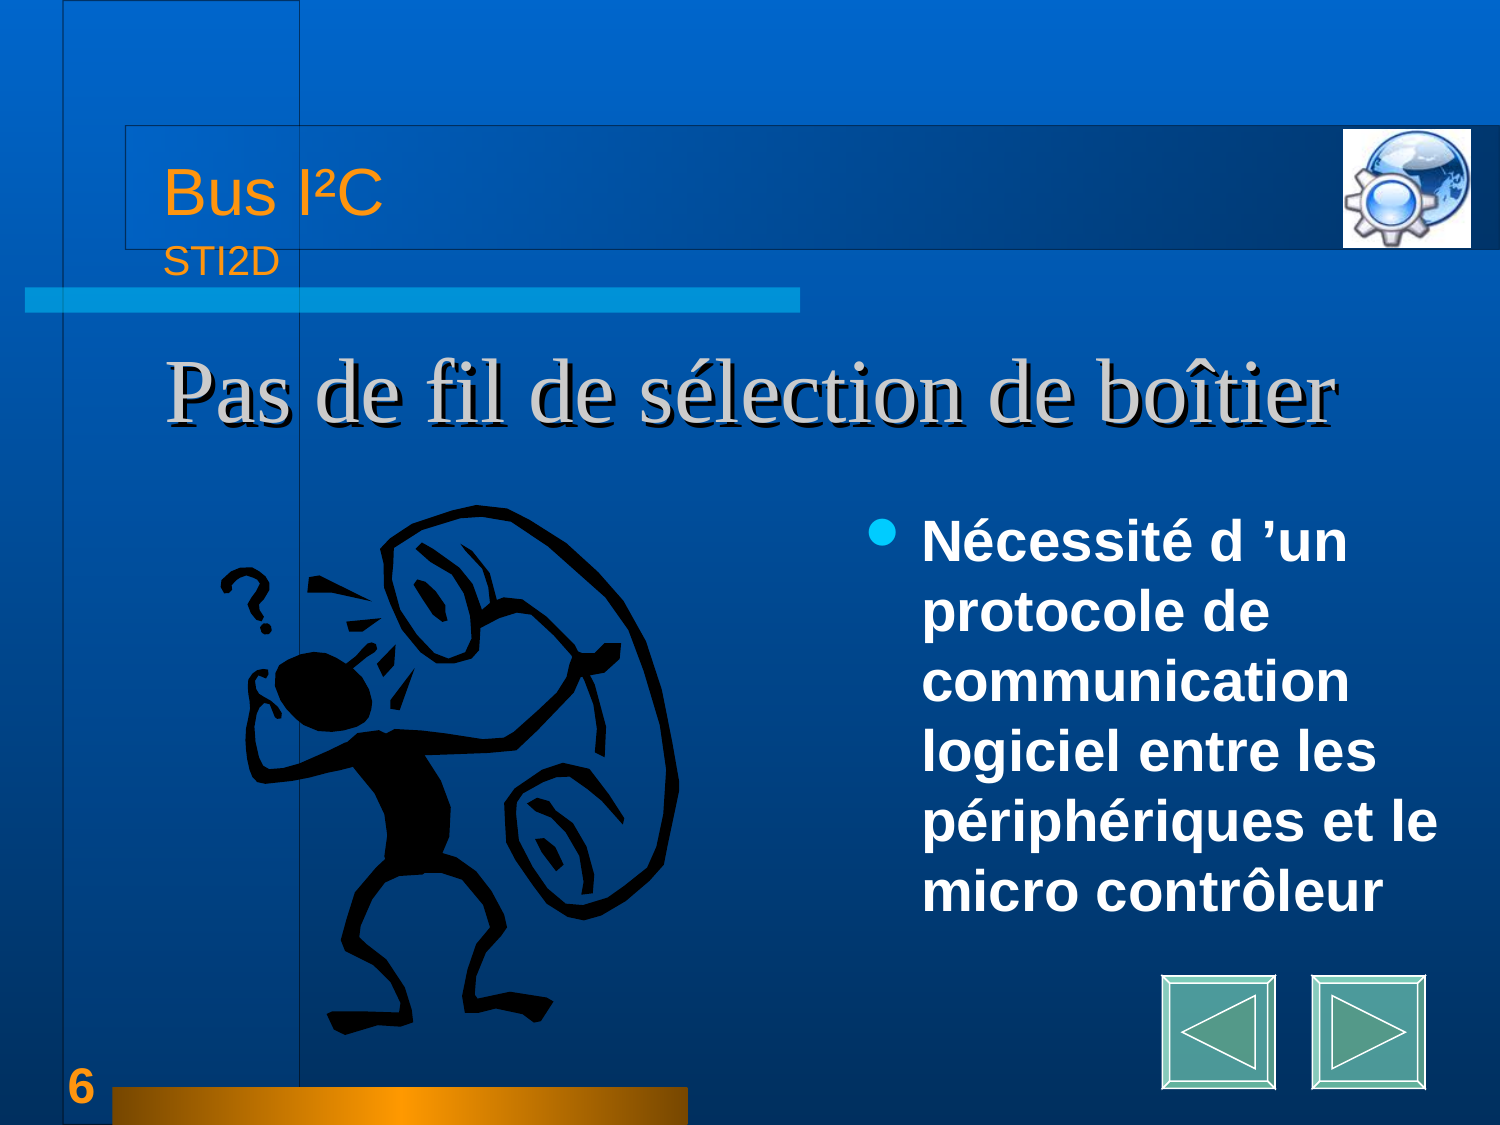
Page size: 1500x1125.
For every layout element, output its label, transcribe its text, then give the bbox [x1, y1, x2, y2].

picture [220, 504, 680, 1036]
text_box [1313, 975, 1426, 1089]
text_box [1163, 975, 1276, 1089]
title Pas de fil de sélection de boîtier [118, 309, 1394, 449]
picture [1343, 129, 1471, 248]
list Nécessité d ’un protocole de communication logiciel entre les périphériques et le micro contrôleur [849, 495, 1476, 987]
